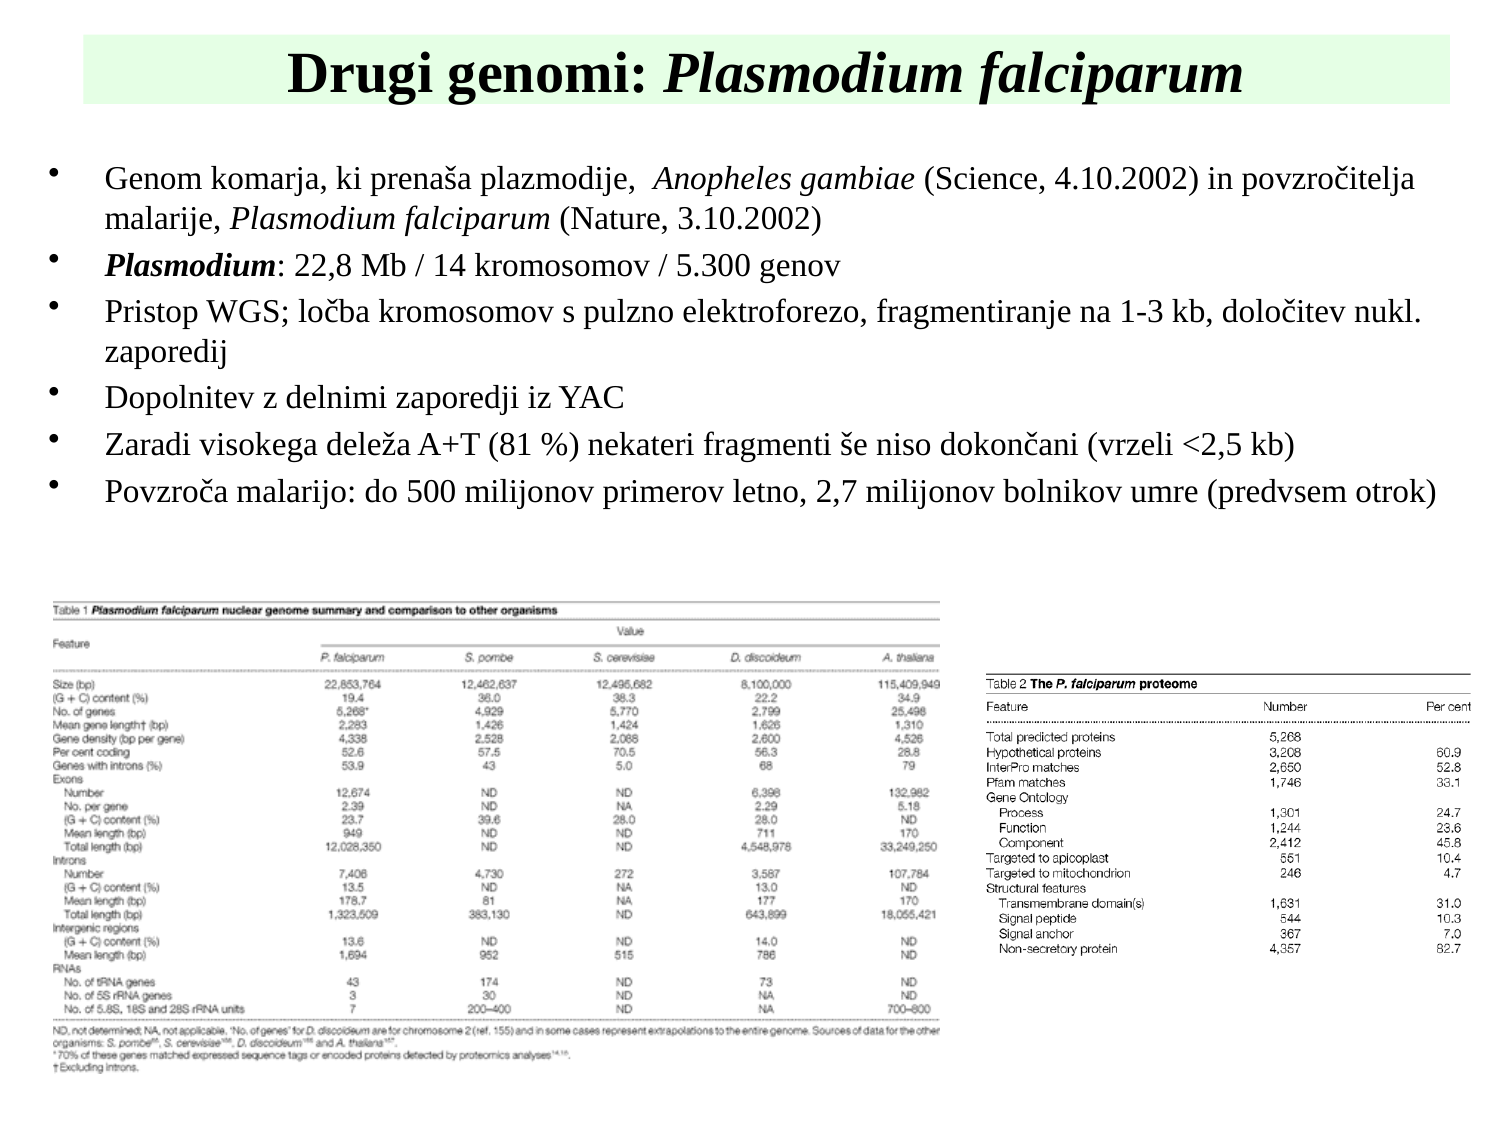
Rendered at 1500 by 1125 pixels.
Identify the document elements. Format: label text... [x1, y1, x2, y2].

title Drugi genomi: Plasmodium falciparum [83, 34, 1450, 104]
list Genom komarja, ki prenaša plazmodije, Anopheles gambiae (Science, 4.10.2002) in povzročitelja malarije, Plasmodium falciparum (Nature, 3.10.2002) Plasmodium: 22,8 Mb / 14 kromosomov / 5.300 genov Pristop WGS; ločba kromosomov s pulzno elektroforezo, fragmentiranje na 1-3 kb, določitev nukl. zaporedij Dopolnitev z delnimi zaporedji iz YAC Zaradi visokega deleža A+T (81 %) nekateri fragmenti še niso dokončani (vrzeli <2,5 kb) Povzroča malarijo: do 500 milijonov primerov letno, 2,7 milijonov bolnikov umre (predvsem otrok) [33, 148, 1471, 622]
picture [986, 668, 1471, 960]
picture [53, 597, 940, 1074]
